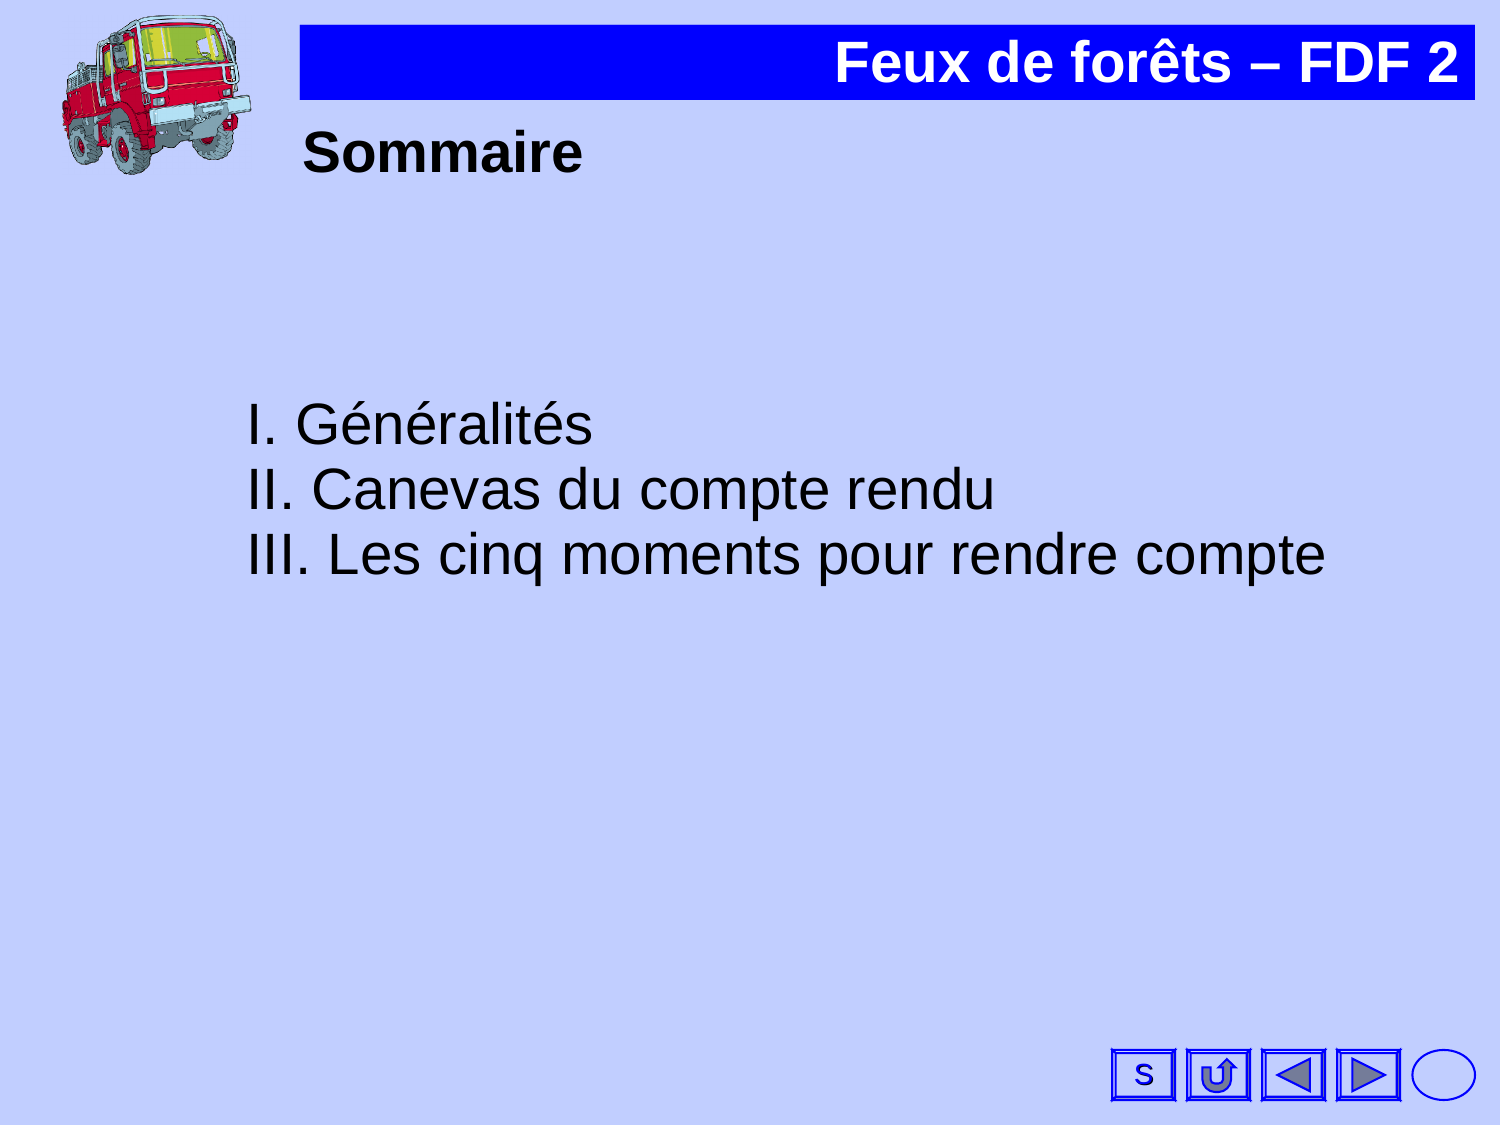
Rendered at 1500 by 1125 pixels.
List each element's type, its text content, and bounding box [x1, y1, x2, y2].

text_box [1412, 1049, 1476, 1101]
text_box I. Généralités II. Canevas du compte rendu III. Les cinq moments pour rendre compte [231, 383, 1343, 595]
text_box Sommaire [287, 112, 600, 193]
text_box Feux de forêts – FDF 2 [299, 24, 1475, 100]
